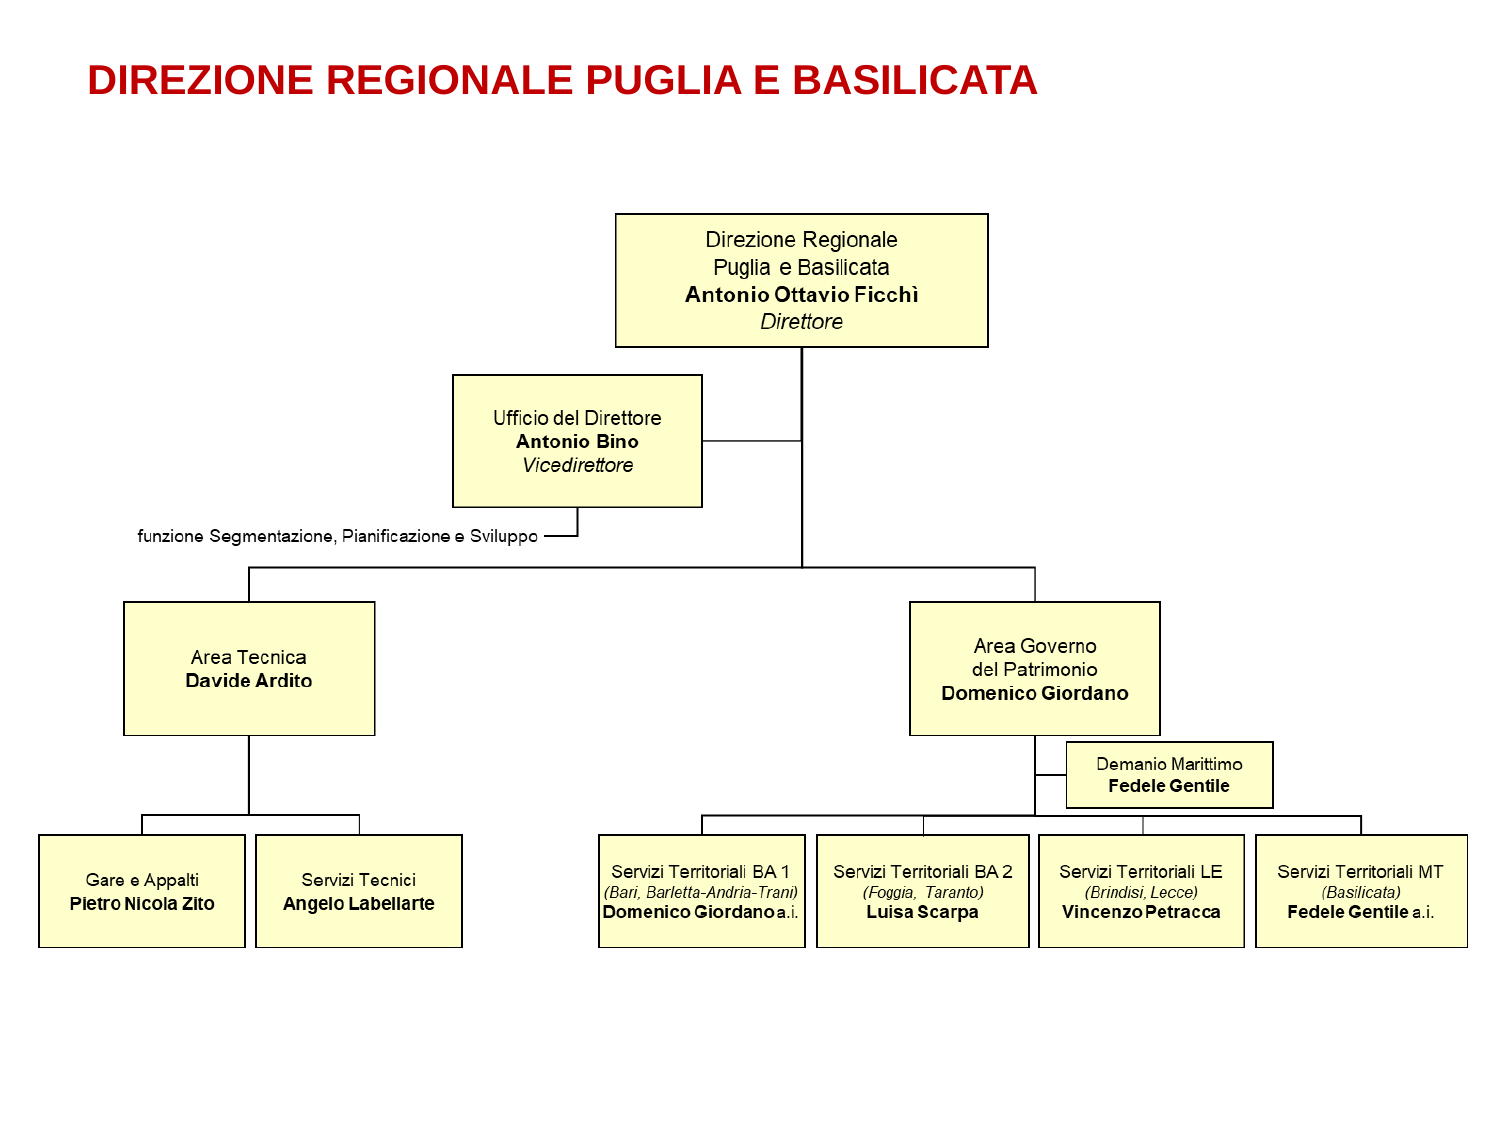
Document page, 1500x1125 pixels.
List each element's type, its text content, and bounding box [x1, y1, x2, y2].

text_box DIREZIONE REGIONALE PUGLIA E BASILICATA [72, 45, 1462, 128]
picture [38, 213, 1468, 948]
